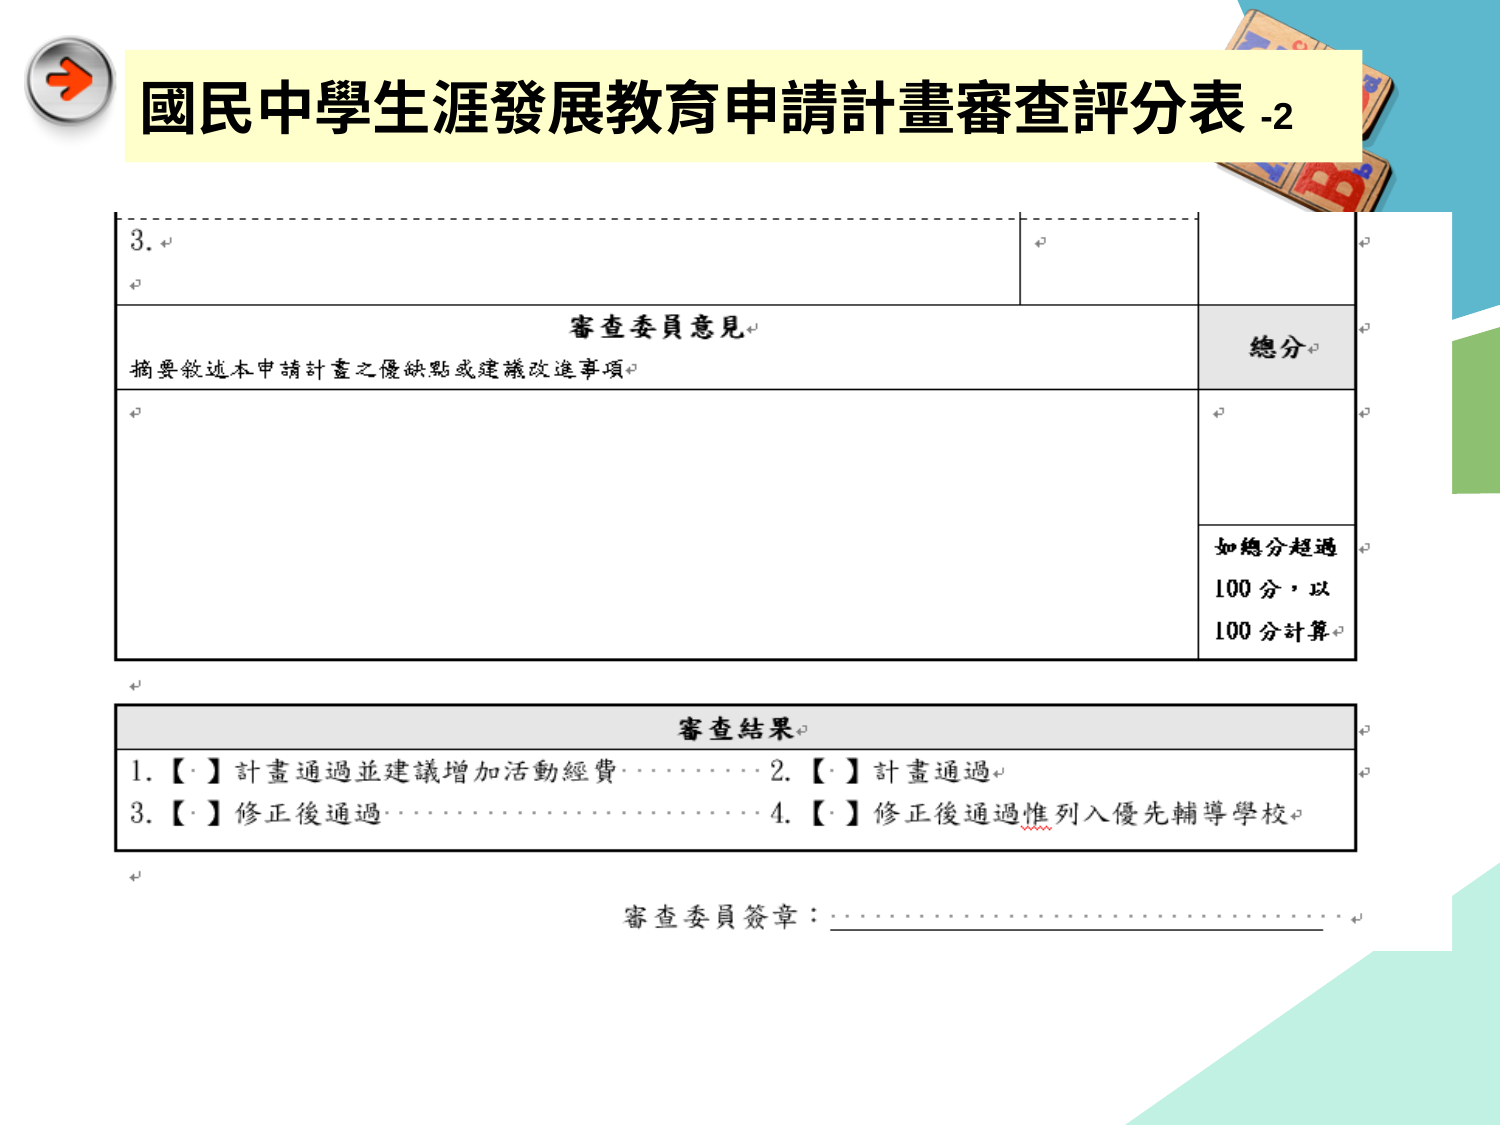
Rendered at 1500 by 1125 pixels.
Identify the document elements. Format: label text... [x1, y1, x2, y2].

picture [0, 8, 1453, 951]
picture [24, 35, 118, 150]
text_box 國民中學生涯發展教育申請計畫審查評分表-2 [124, 49, 1363, 163]
